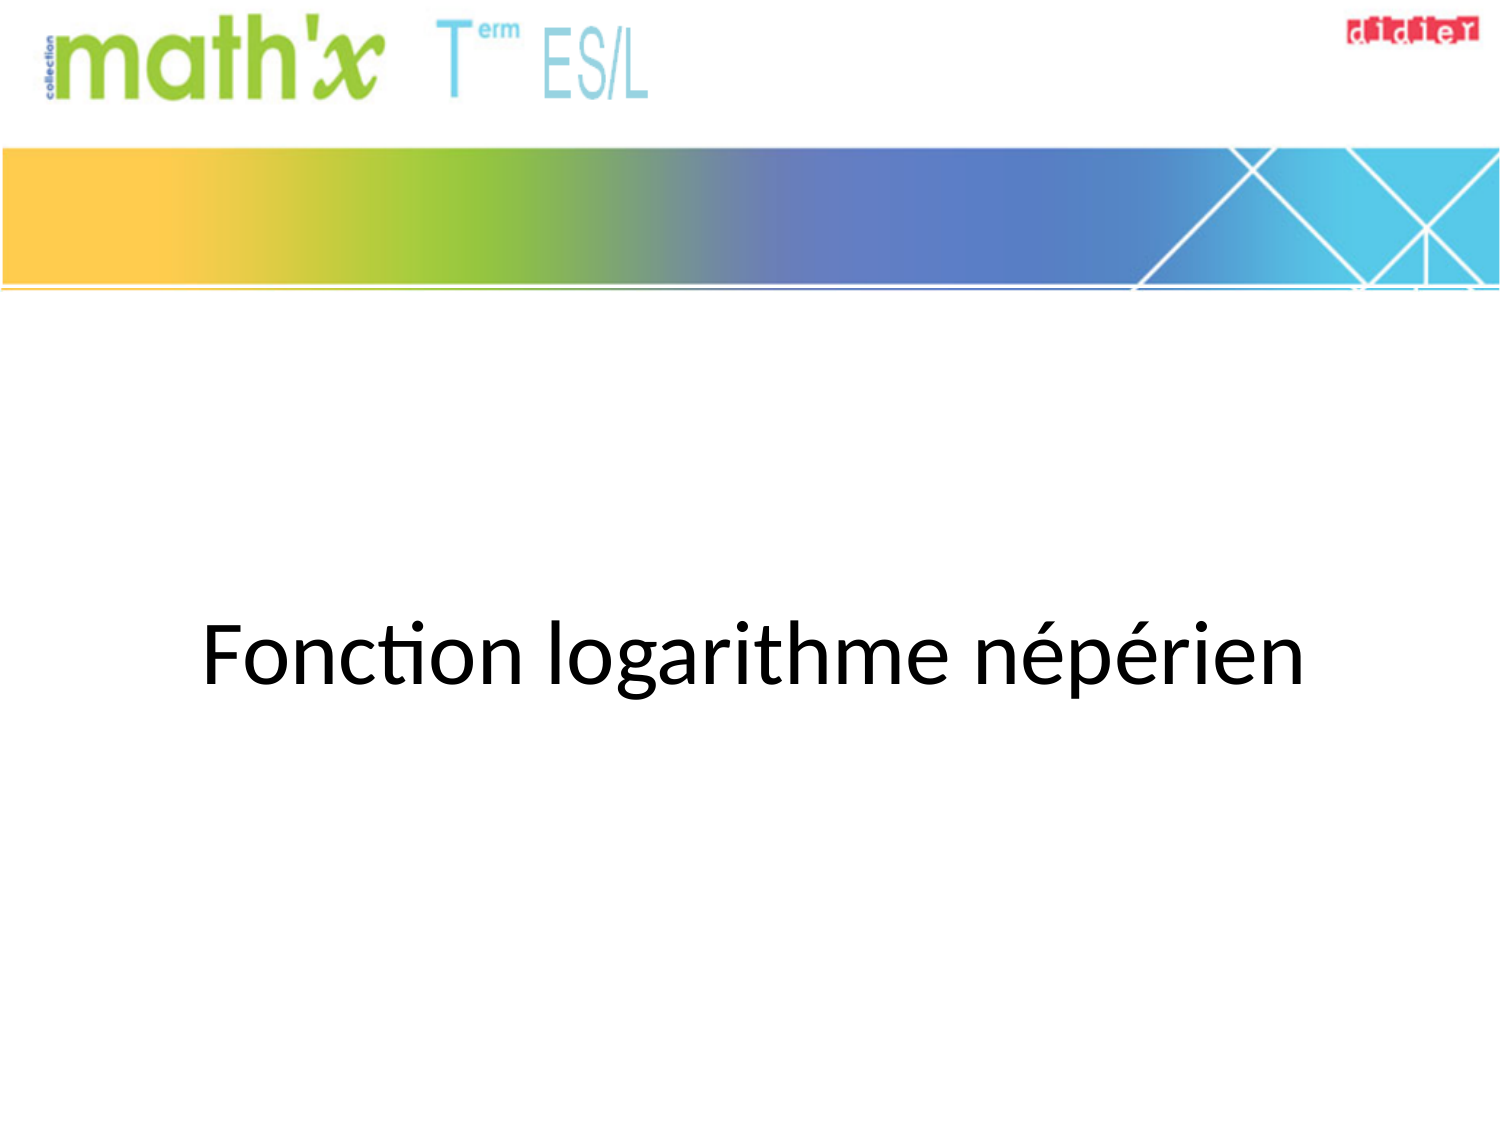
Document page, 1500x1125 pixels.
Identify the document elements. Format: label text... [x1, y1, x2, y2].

title Fonction logarithme népérien [117, 527, 1393, 769]
picture [0, 0, 1500, 288]
